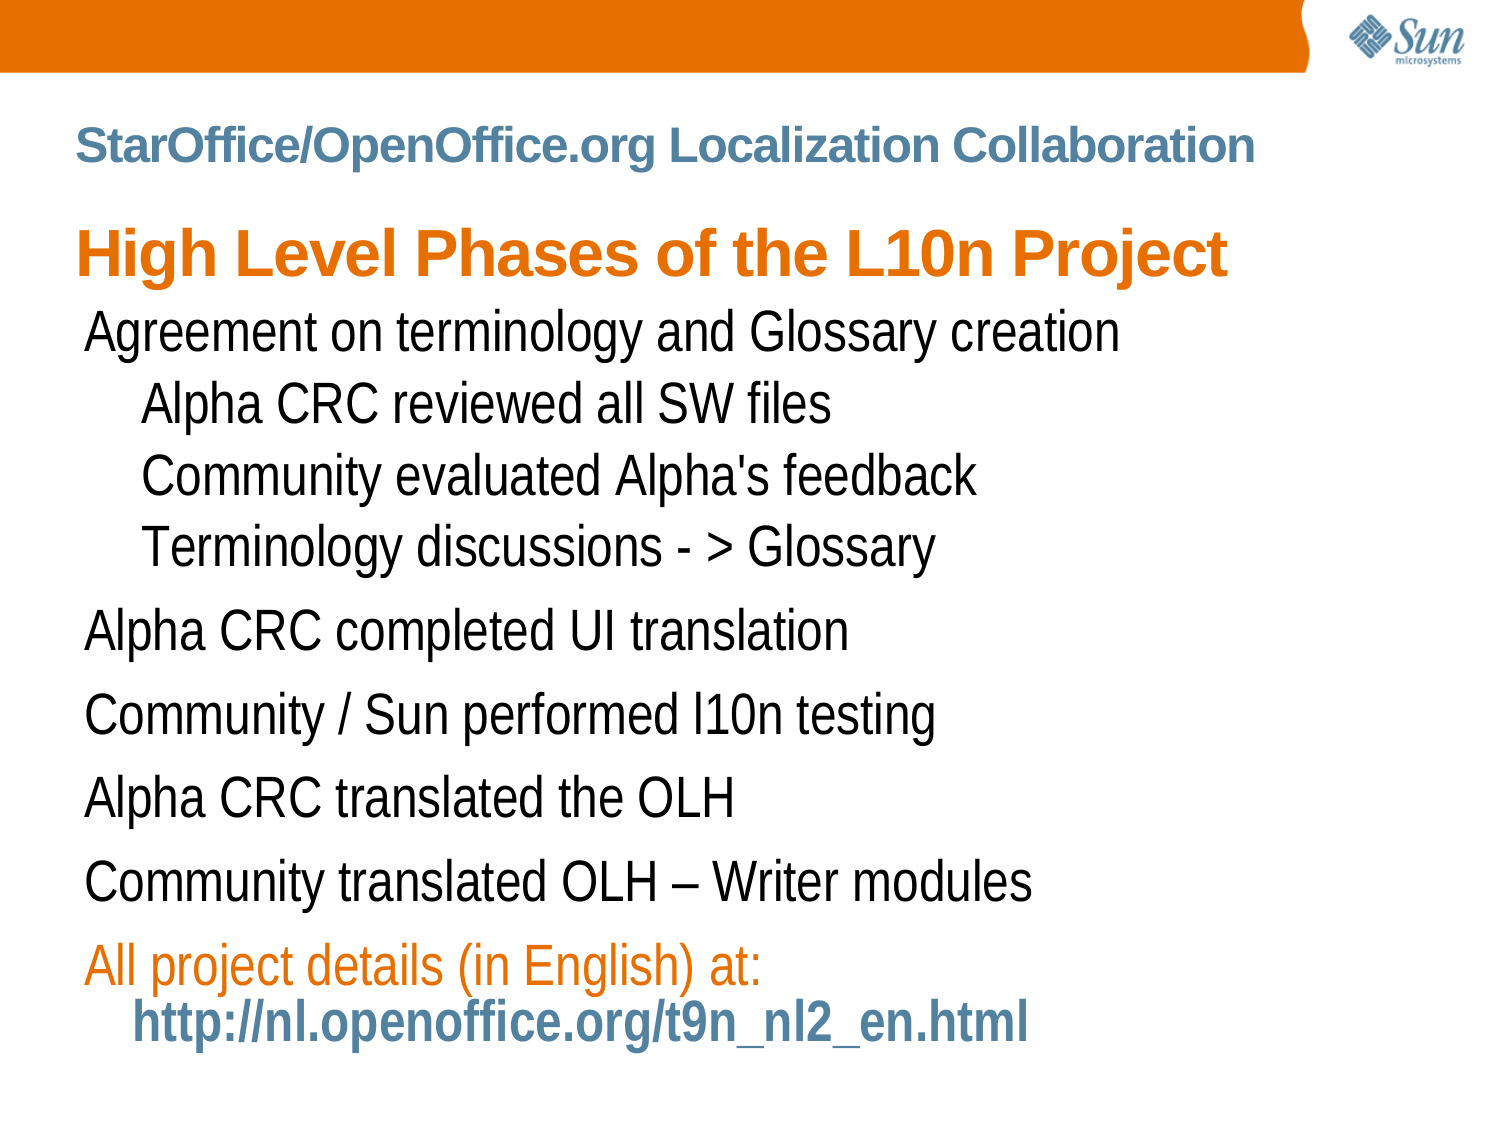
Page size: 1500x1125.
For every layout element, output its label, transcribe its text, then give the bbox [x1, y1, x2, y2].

list Agreement on terminology and Glossary creation Alpha CRC reviewed all SW files Community evaluated Alpha's feedback Terminology discussions - > Glossary Alpha CRC completed UI translation Community / Sun performed l10n testing Alpha CRC translated the OLH Community translated OLH – Writer modules All project details (in English) at: http://nl.openoffice.org/t9n_nl2_en.html [64, 306, 1402, 1125]
title StarOffice/OpenOffice.org Localization Collaboration High Level Phases of the L10n Project [75, 122, 1438, 299]
picture [0, 0, 1500, 75]
